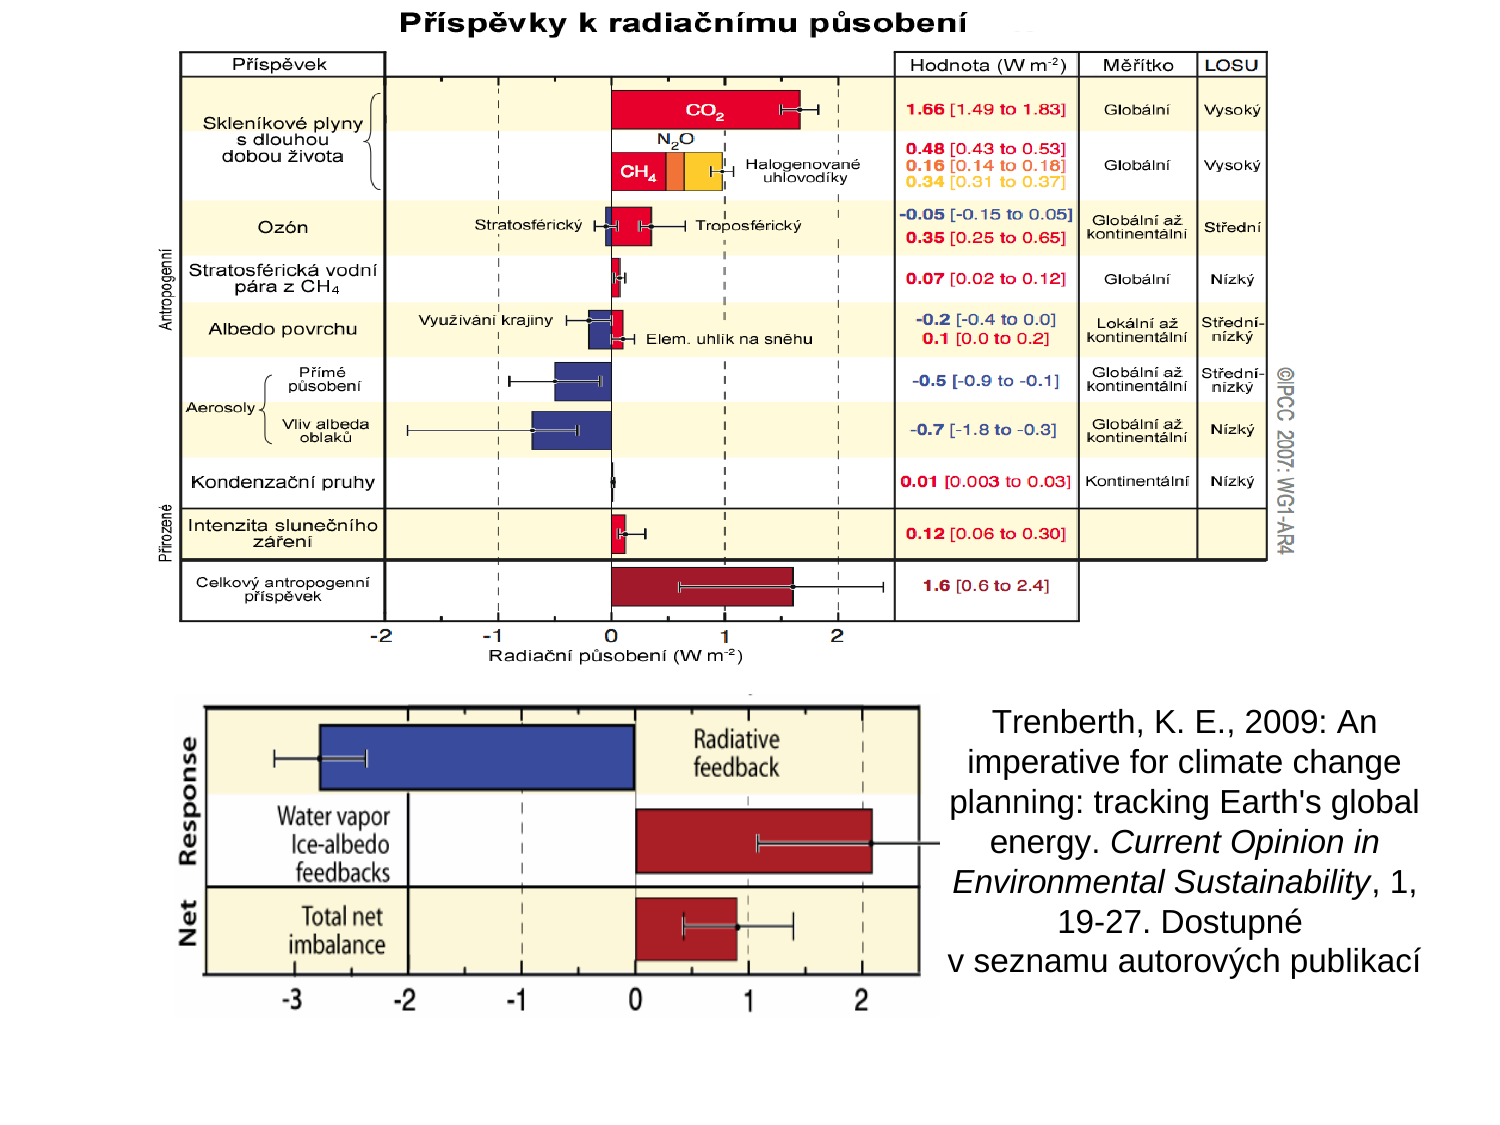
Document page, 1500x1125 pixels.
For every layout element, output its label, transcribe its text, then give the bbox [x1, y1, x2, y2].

chart [154, 680, 975, 1061]
picture [151, 0, 1300, 680]
text_box Trenberth, K. E., 2009: An imperative for climate change planning: tracking Earth's global energy. Current Opinion in Environmental Sustainability, 1, 19-27. Dostupné v seznamu autorových publikací [923, 692, 1447, 988]
